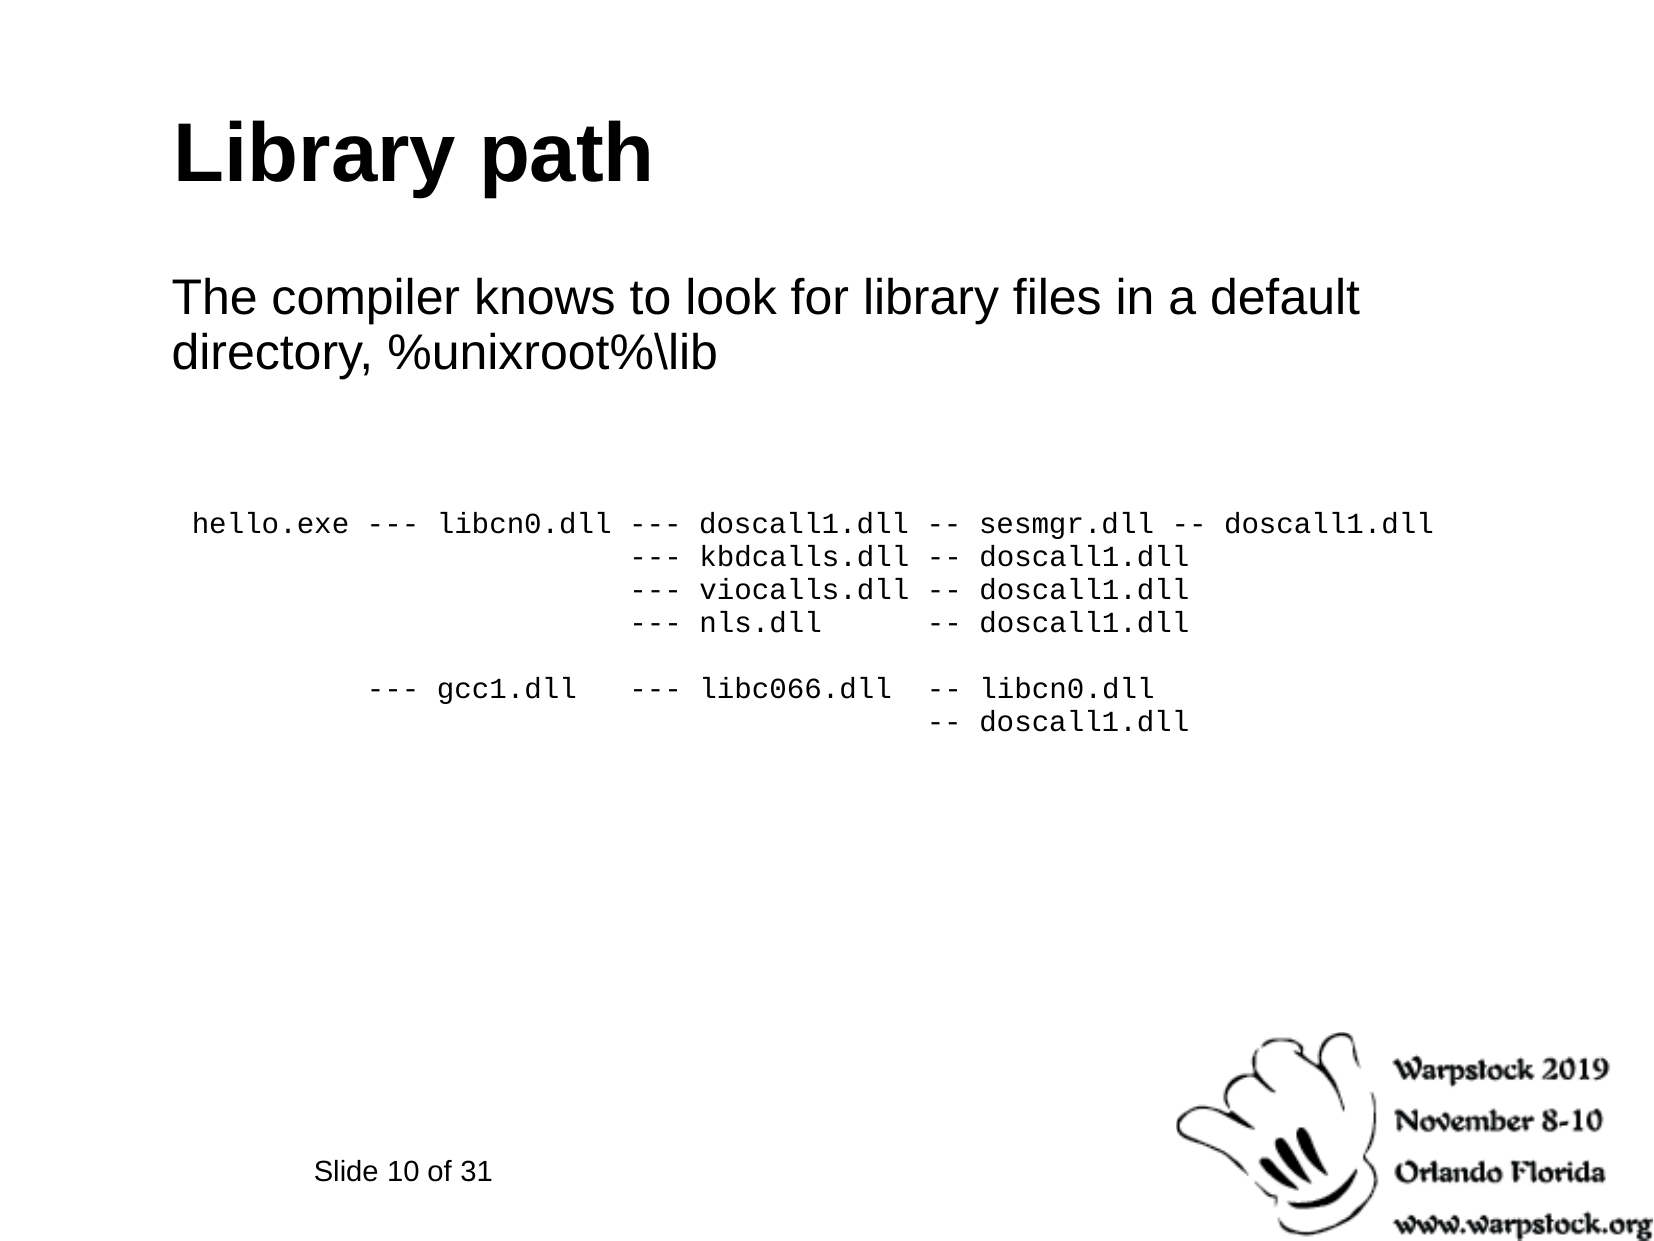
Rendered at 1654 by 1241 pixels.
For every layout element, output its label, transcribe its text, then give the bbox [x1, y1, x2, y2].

text_box hello.exe --- libcn0.dll --- doscall1.dll -- sesmgr.dll -- doscall1.dll --- kbdcalls.dll -- doscall1.dll --- viocalls.dll -- doscall1.dll --- nls.dll -- doscall1.dll --- gcc1.dll --- libc066.dll -- libcn0.dll -- doscall1.dll [177, 501, 1477, 913]
subtitle The compiler knows to look for library files in a default directory, %unixroot%\lib [171, 236, 1418, 414]
picture [1176, 1032, 1654, 1241]
title Library path [173, 49, 1420, 257]
